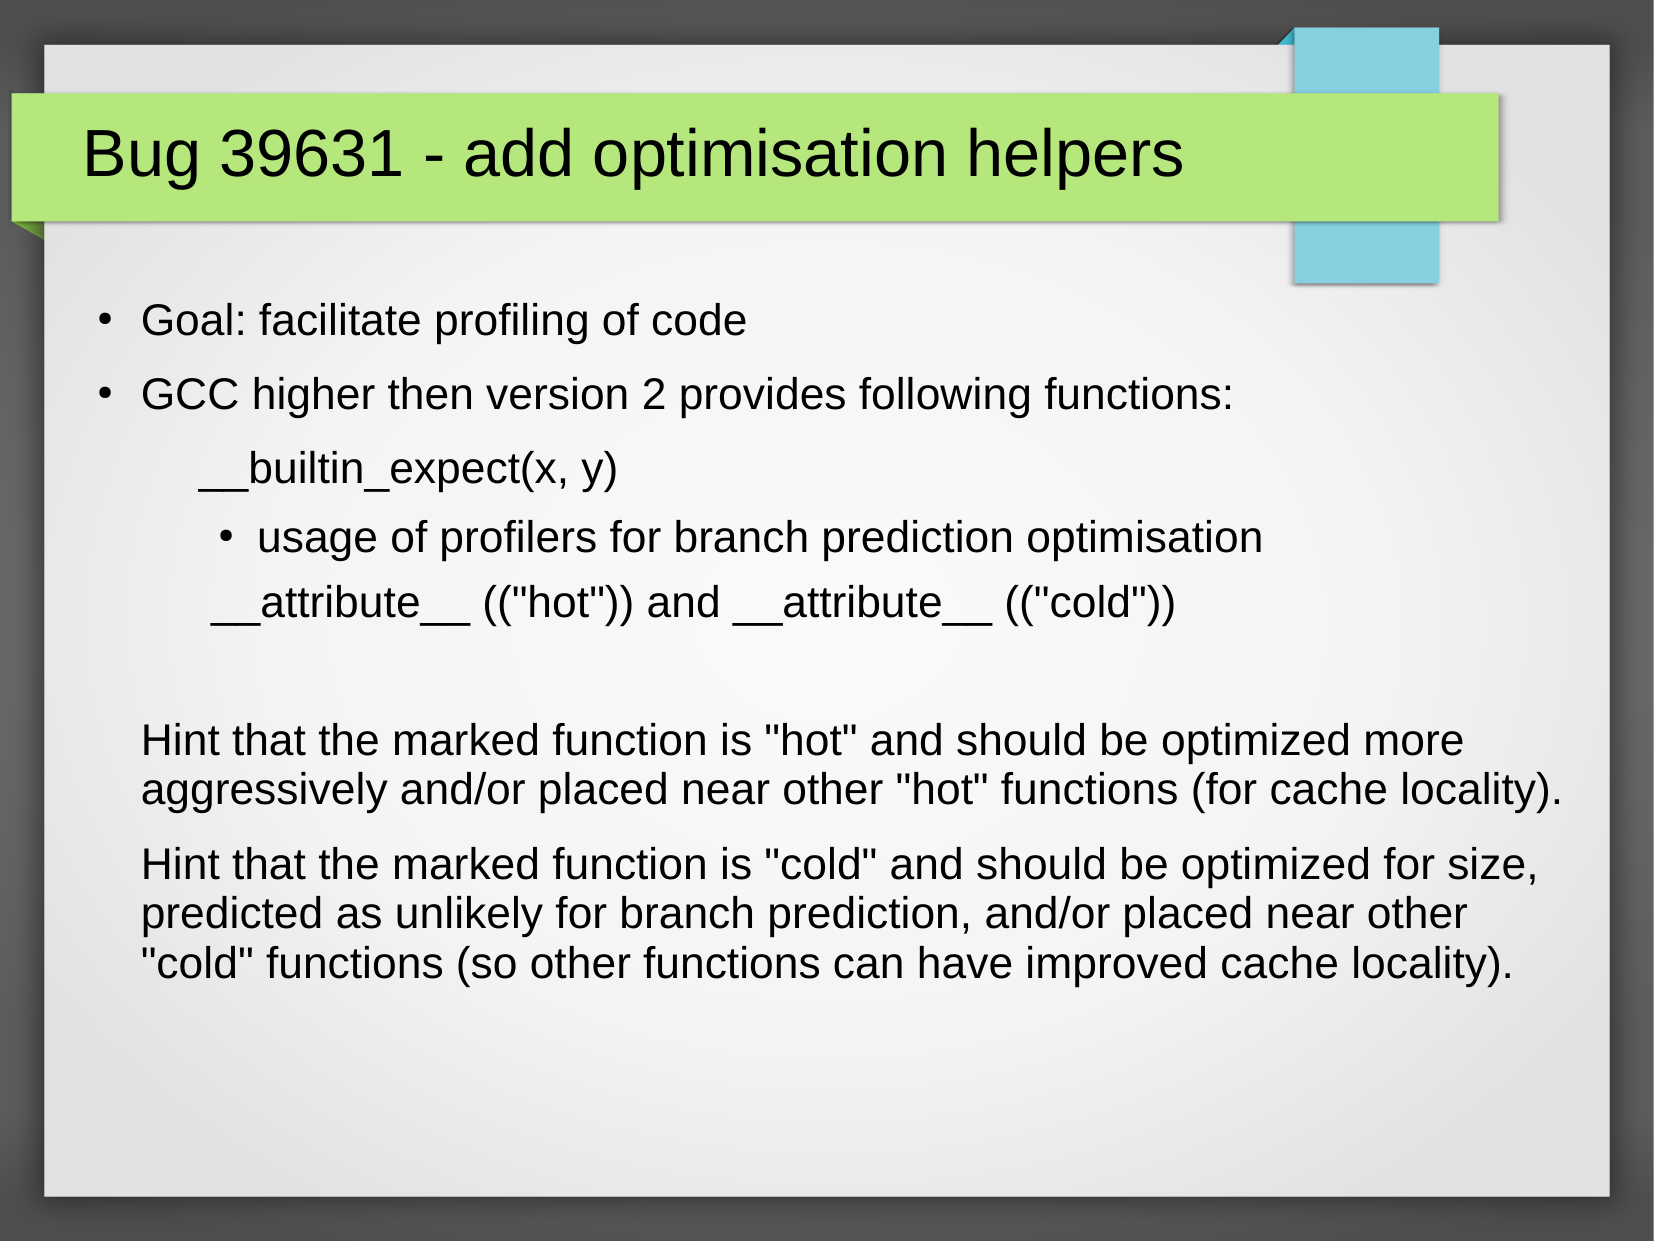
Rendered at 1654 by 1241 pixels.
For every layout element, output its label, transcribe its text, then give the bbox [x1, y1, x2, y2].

list Goal: facilitate profiling of code GCC higher then version 2 provides following functions: __builtin_expect(x, y) usage of profilers for branch prediction optimisation __attribute__ (("hot")) and __attribute__ (("cold")) Hint that the marked function is "hot" and should be optimized more aggressively and/or placed near other "hot" functions (for cache locality). Hint that the marked function is "cold" and should be optimized for size, predicted as unlikely for branch prediction, and/or placed near other "cold" functions (so other functions can have improved cache locality). [82, 295, 1571, 1015]
picture [0, 0, 1654, 1241]
title Bug 39631 - add optimisation helpers [82, 94, 1264, 213]
